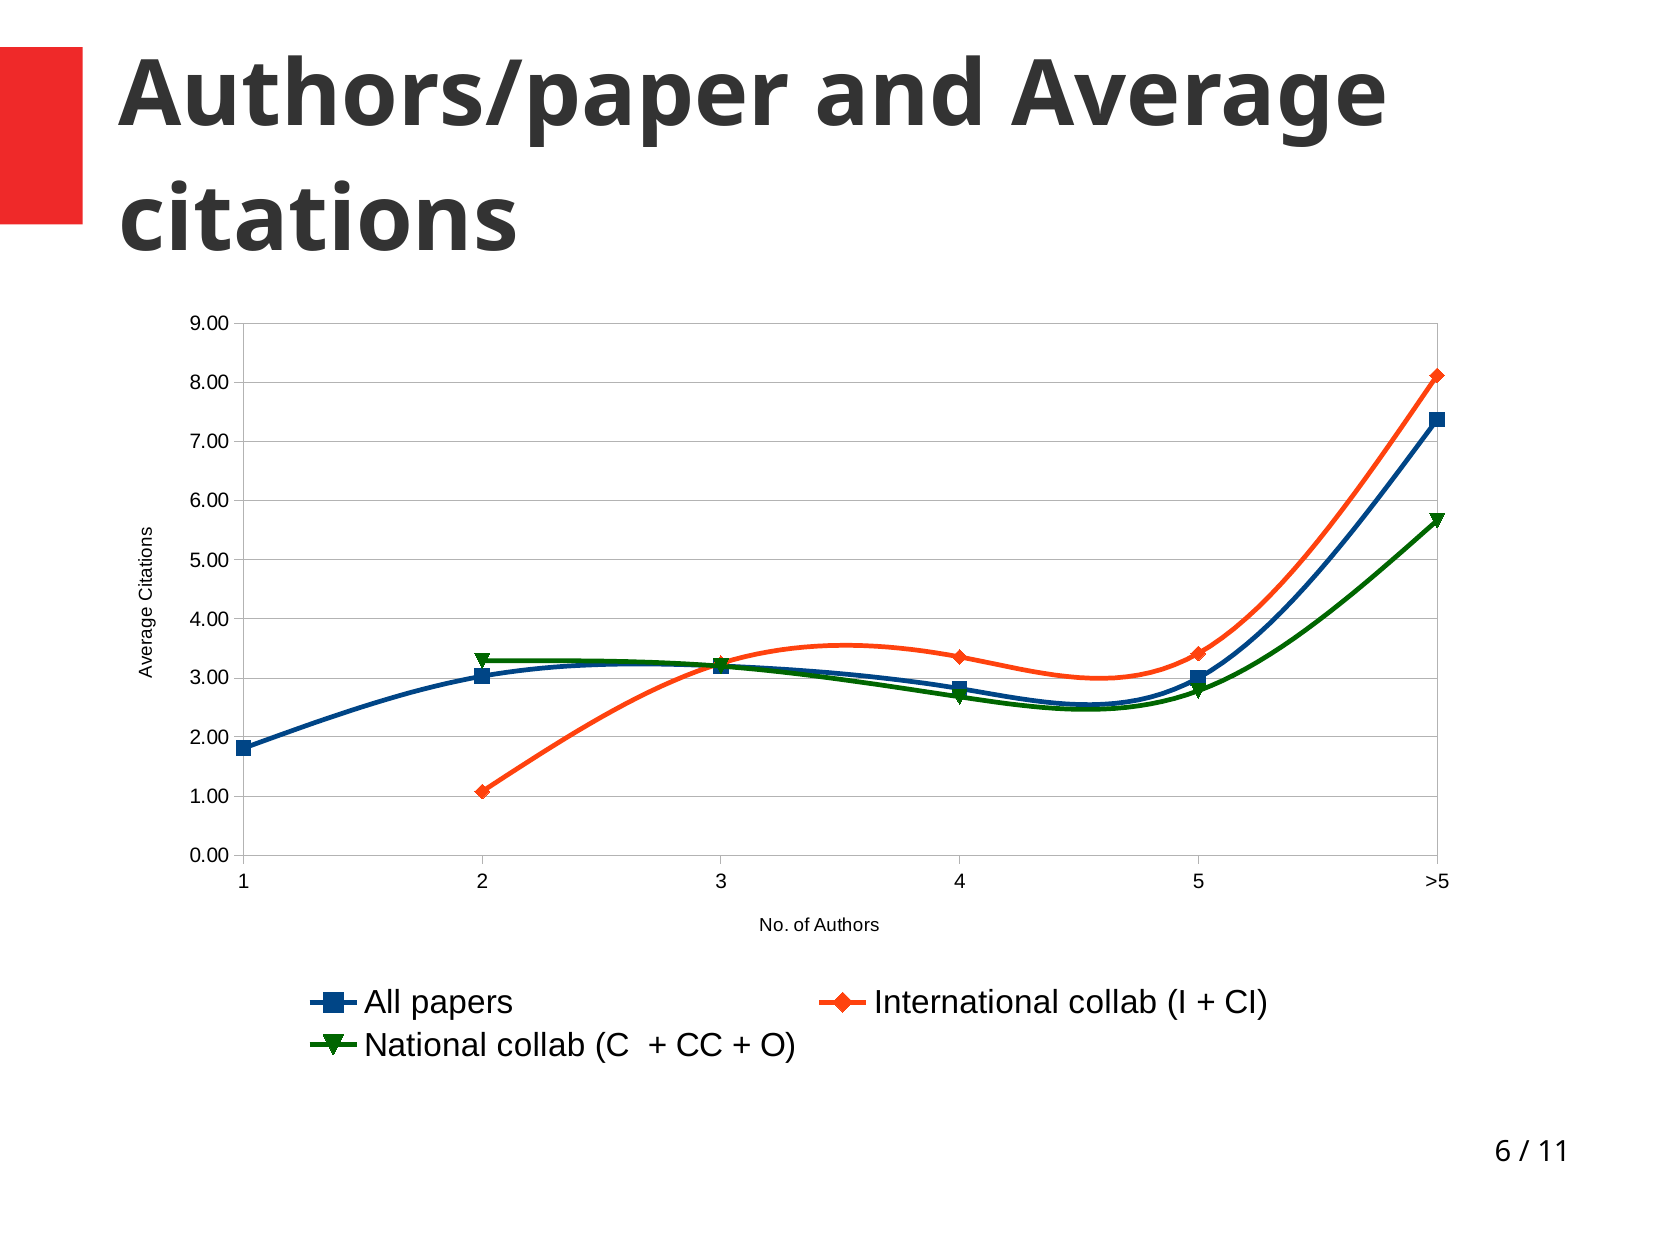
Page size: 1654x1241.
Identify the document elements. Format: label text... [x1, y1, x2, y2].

chart [102, 296, 1477, 1070]
title Authors/paper and Average citations [118, 37, 1571, 269]
